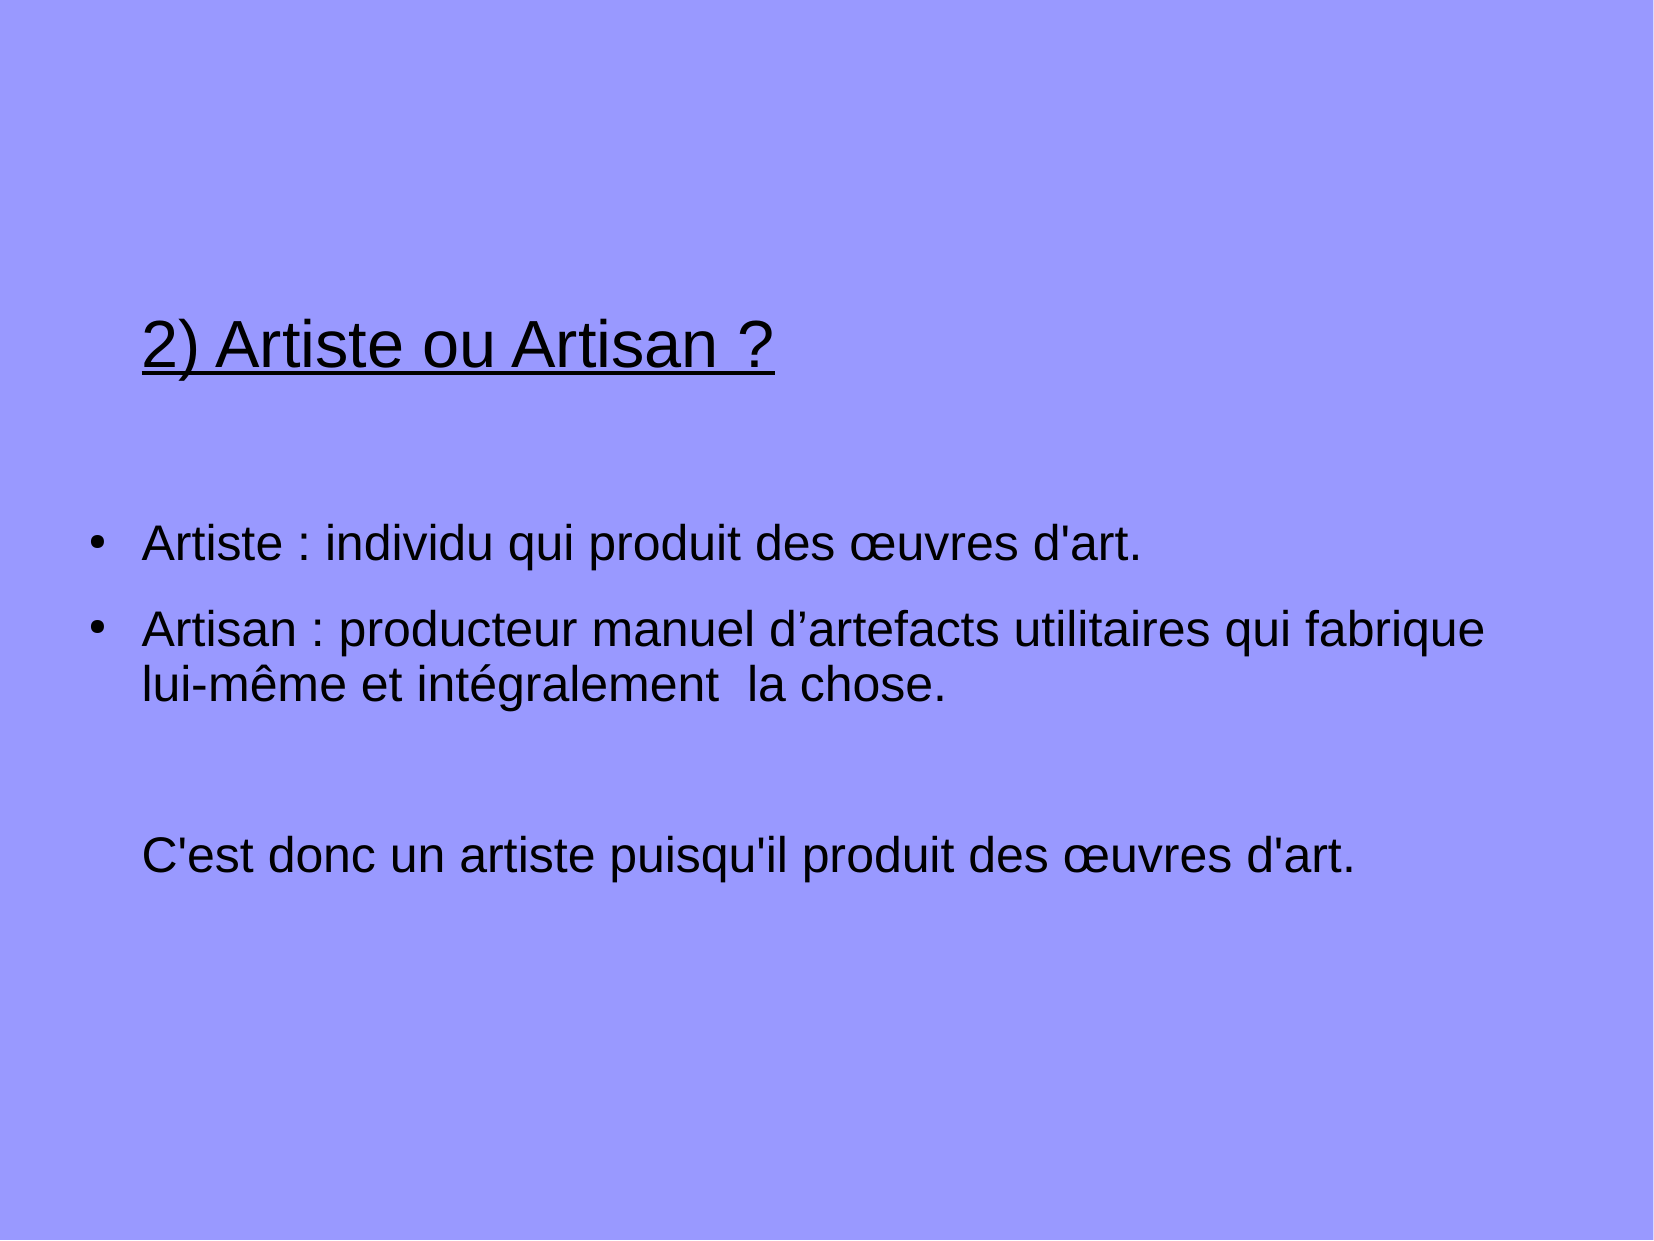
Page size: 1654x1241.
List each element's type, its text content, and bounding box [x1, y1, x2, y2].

list 2) Artiste ou Artisan ? Artiste : individu qui produit des œuvres d'art. Artisan : producteur manuel d’artefacts utilitaires qui fabrique lui-même et intégralement la chose. C'est donc un artiste puisqu'il produit des œuvres d'art. [70, 307, 1559, 1073]
